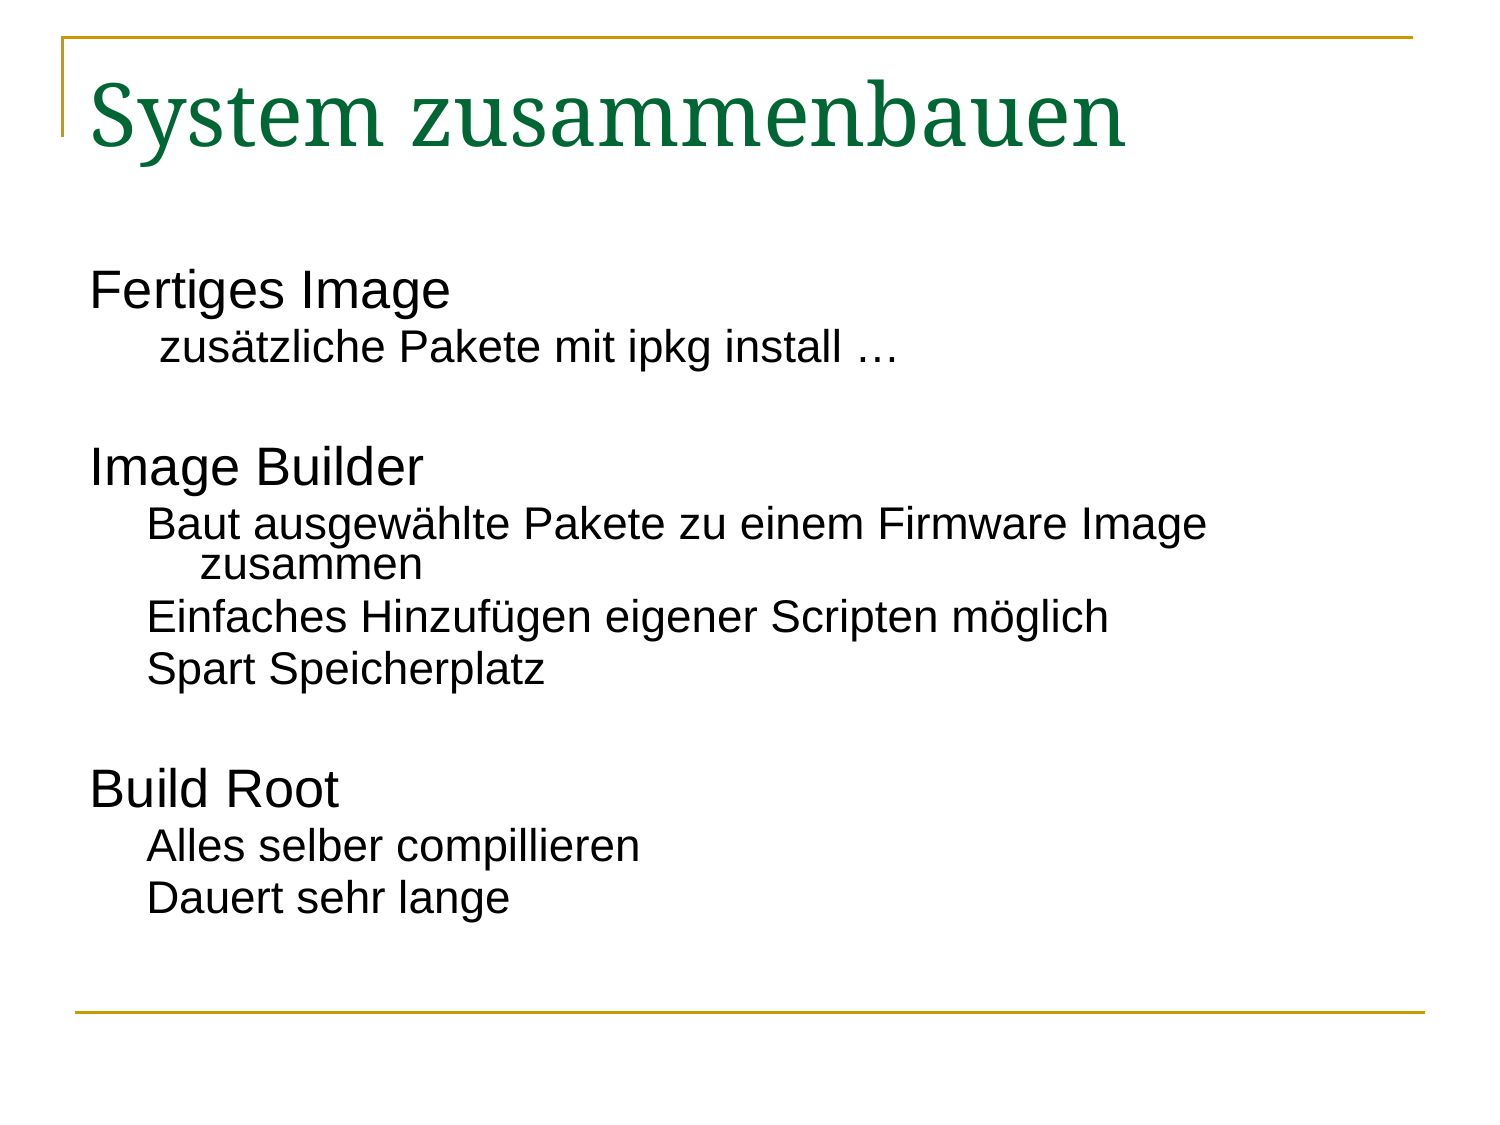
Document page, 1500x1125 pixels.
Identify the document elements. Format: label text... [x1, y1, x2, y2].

list Fertiges Image zusätzliche Pakete mit ipkg install … Image Builder Baut ausgewählte Pakete zu einem Firmware Image zusammen Einfaches Hinzufügen eigener Scripten möglich Spart Speicherplatz Build Root Alles selber compillieren Dauert sehr lange [75, 262, 1426, 1006]
title System zusammenbauen [75, 45, 1426, 233]
